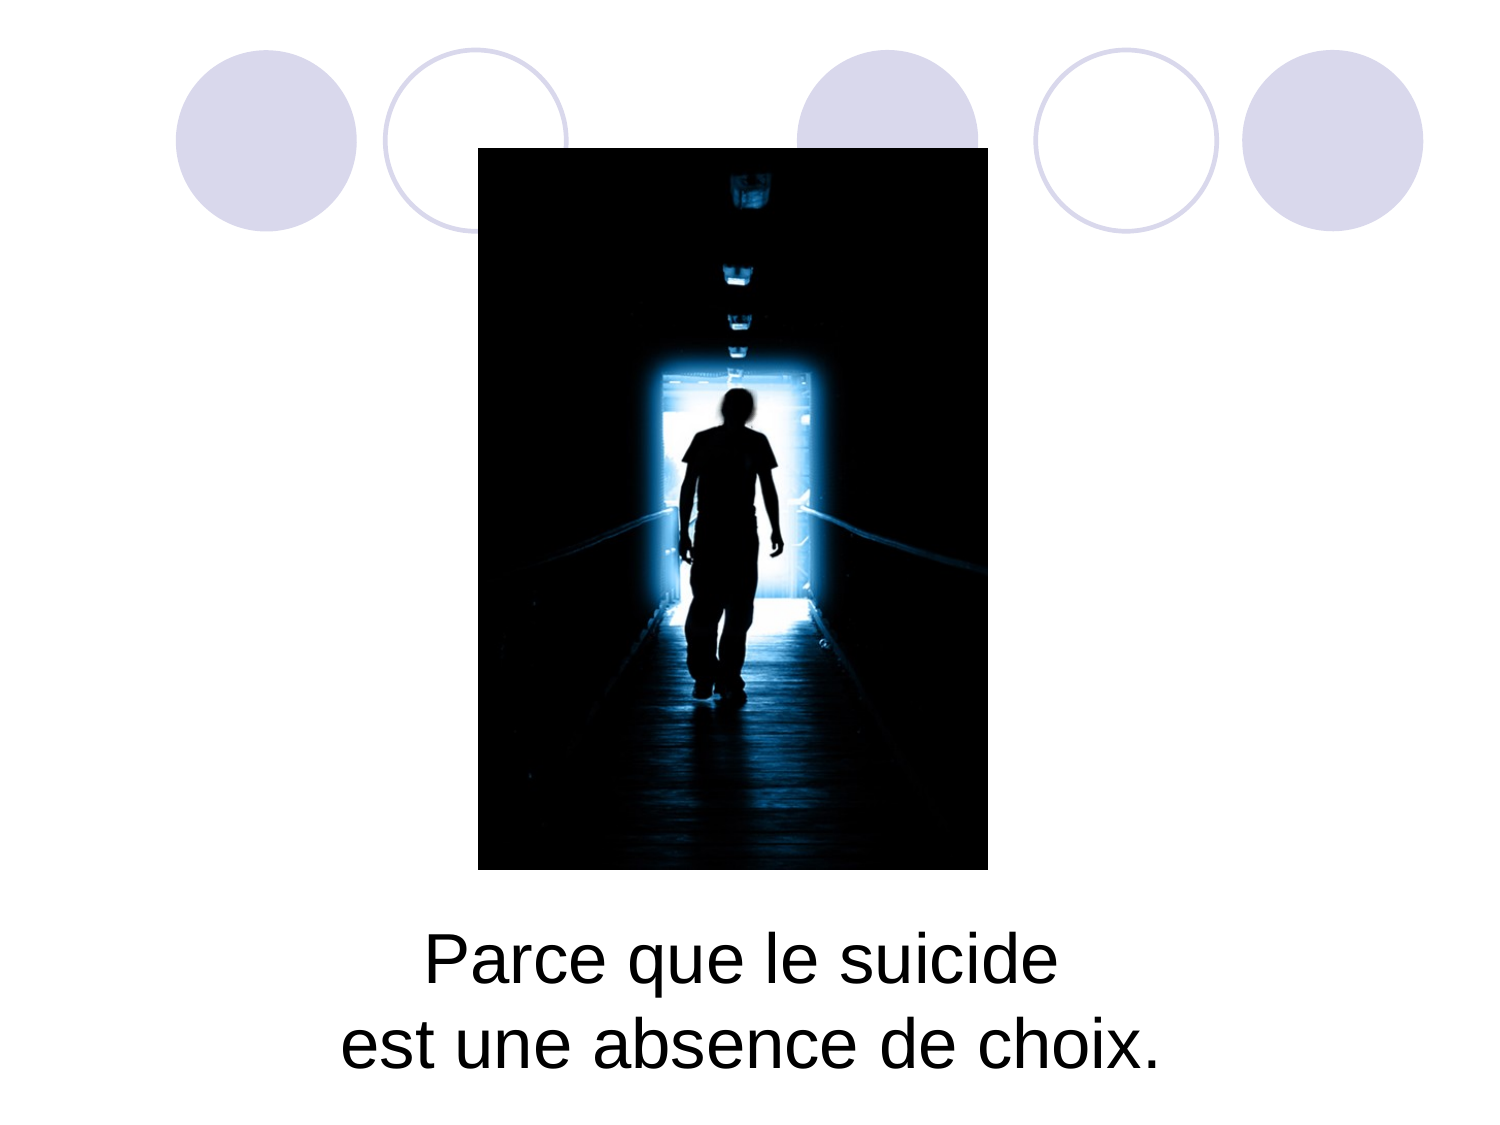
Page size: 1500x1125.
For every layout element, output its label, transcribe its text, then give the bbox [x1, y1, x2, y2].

title Parce que le suicide est une absence de choix. [76, 904, 1427, 1081]
picture [478, 148, 988, 870]
